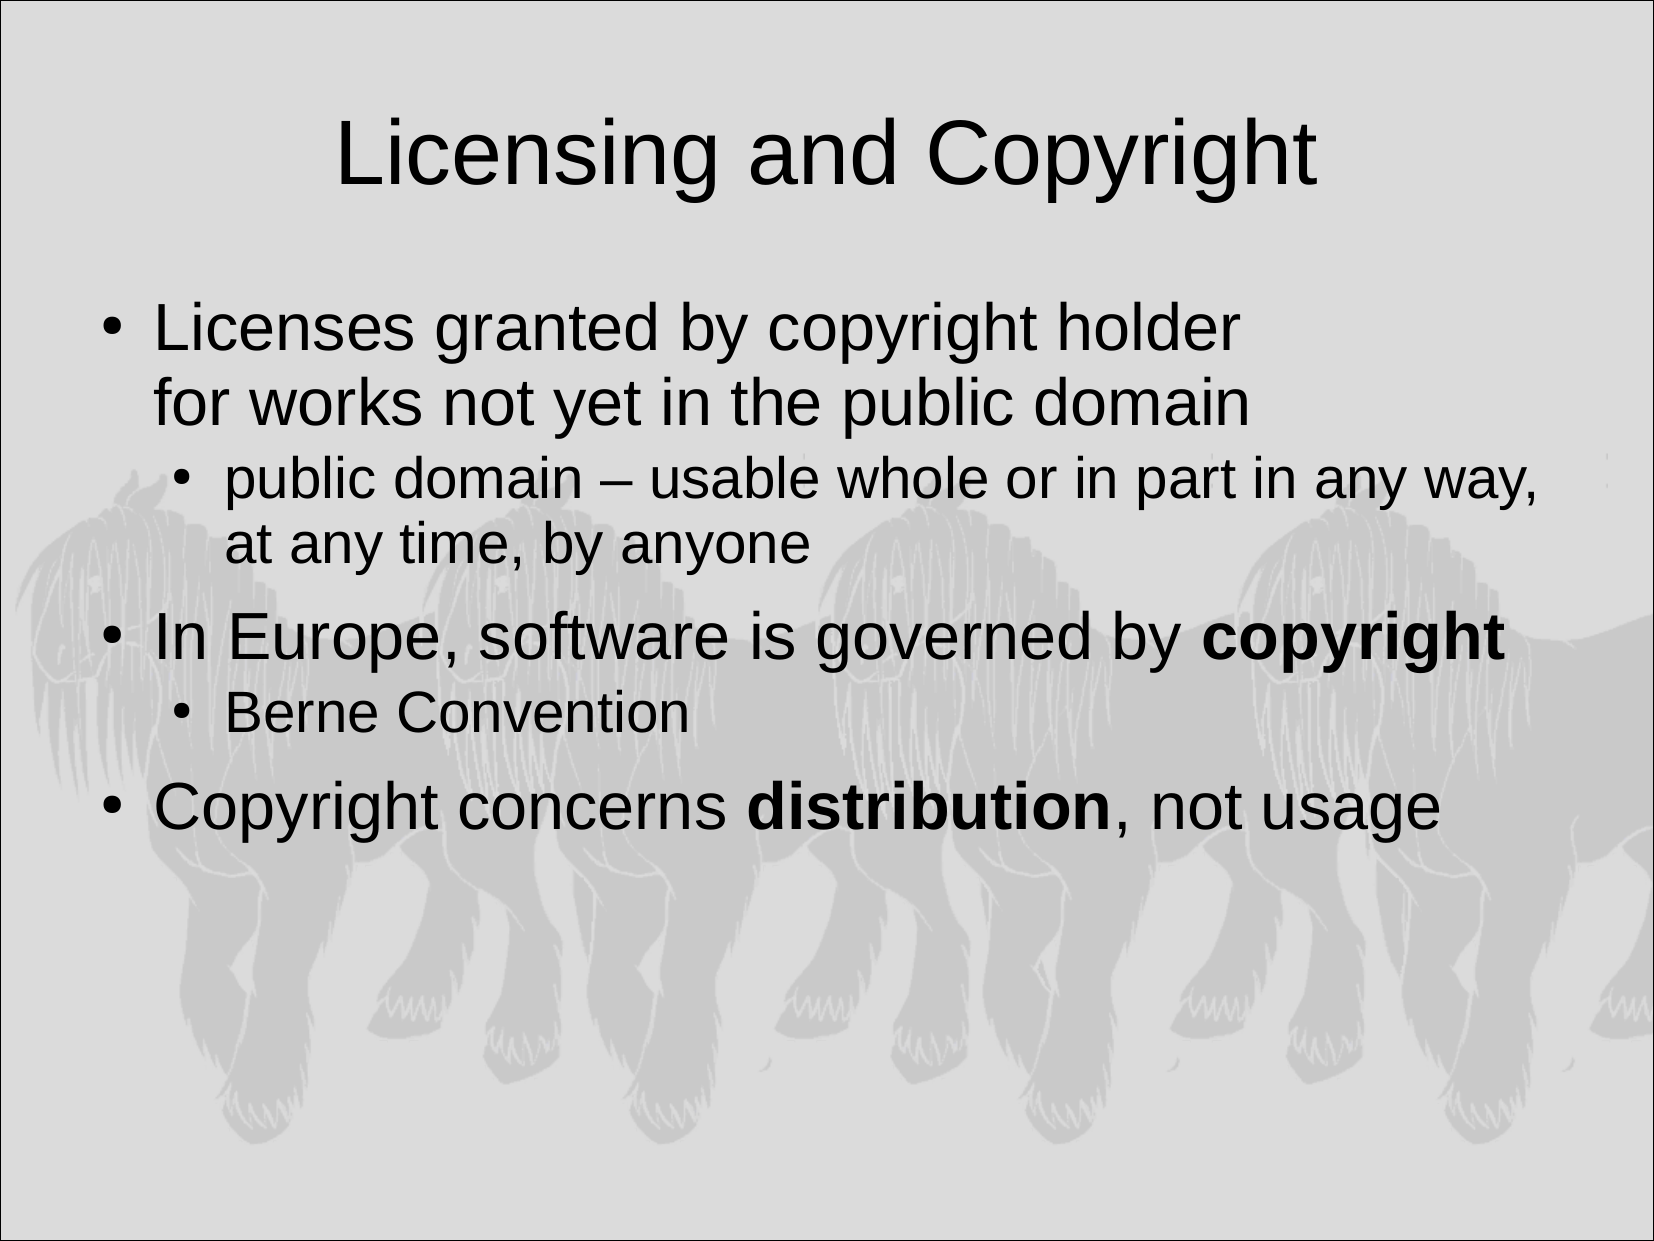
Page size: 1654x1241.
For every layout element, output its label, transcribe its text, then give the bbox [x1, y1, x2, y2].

list Licenses granted by copyright holder for works not yet in the public domain public domain – usable whole or in part in any way, at any time, by anyone In Europe, software is governed by copyright Berne Convention Copyright concerns distribution, not usage [82, 290, 1571, 1109]
title Licensing and Copyright [82, 49, 1571, 257]
